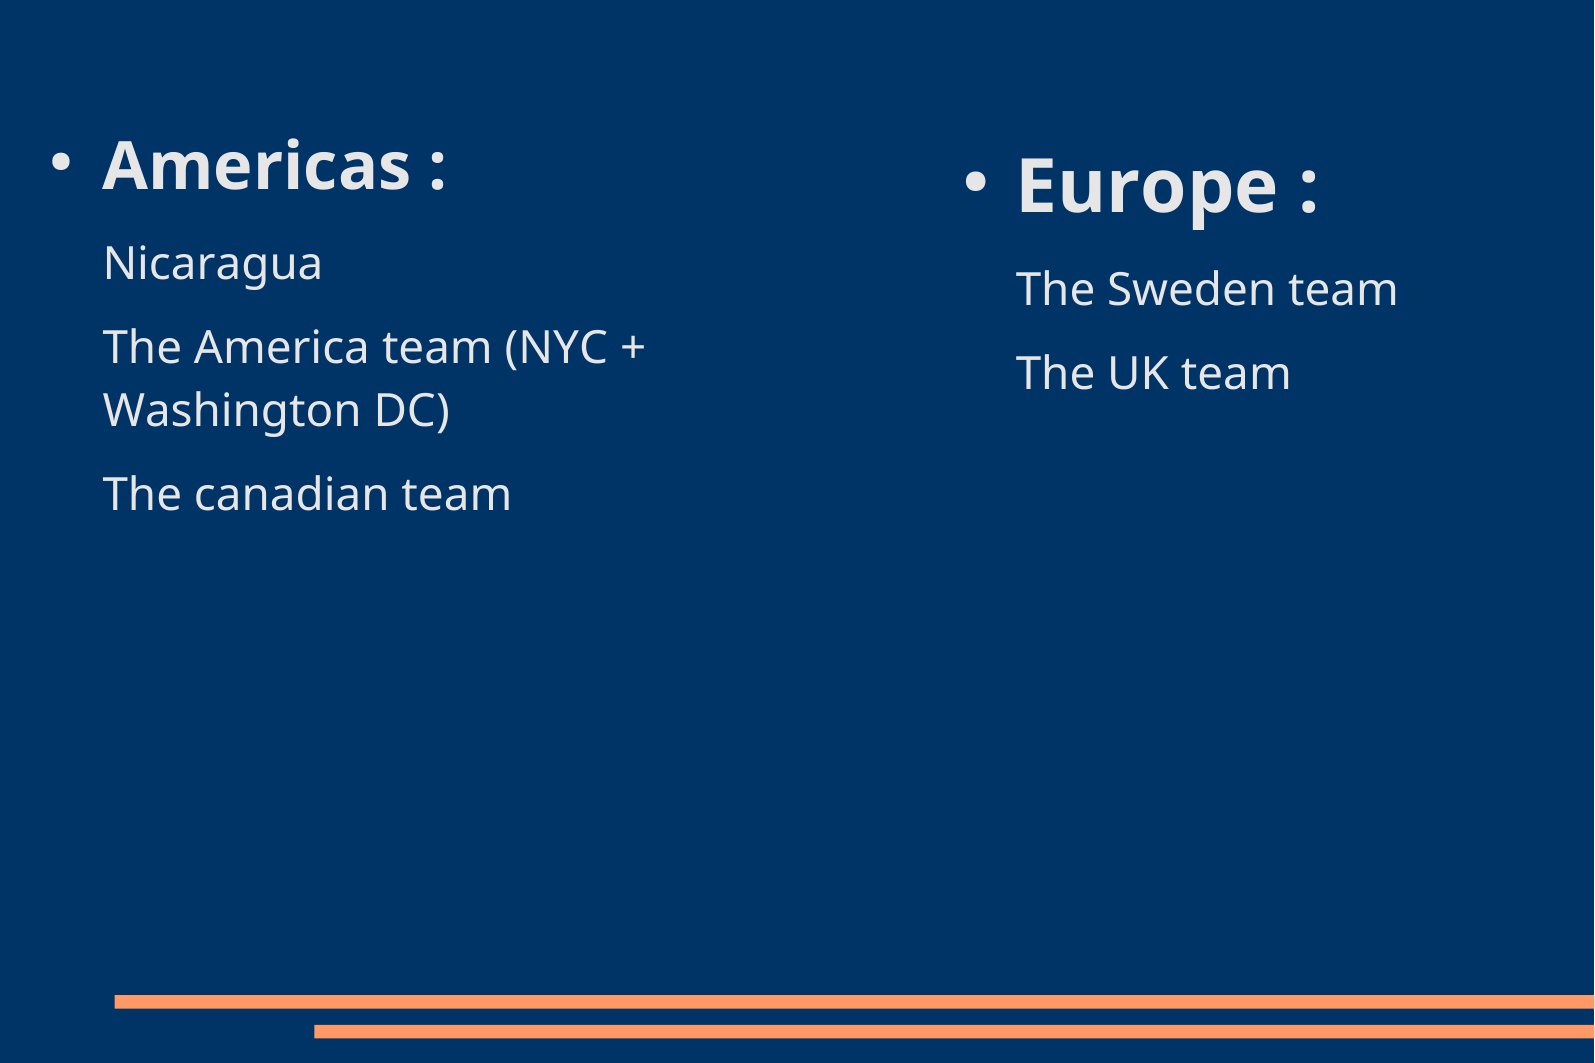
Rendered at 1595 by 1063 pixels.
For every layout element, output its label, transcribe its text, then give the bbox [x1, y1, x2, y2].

list Americas : Nicaragua The America team (NYC + Washington DC) The canadian team [31, 118, 709, 813]
list Europe : The Sweden team The UK team [944, 132, 1595, 827]
